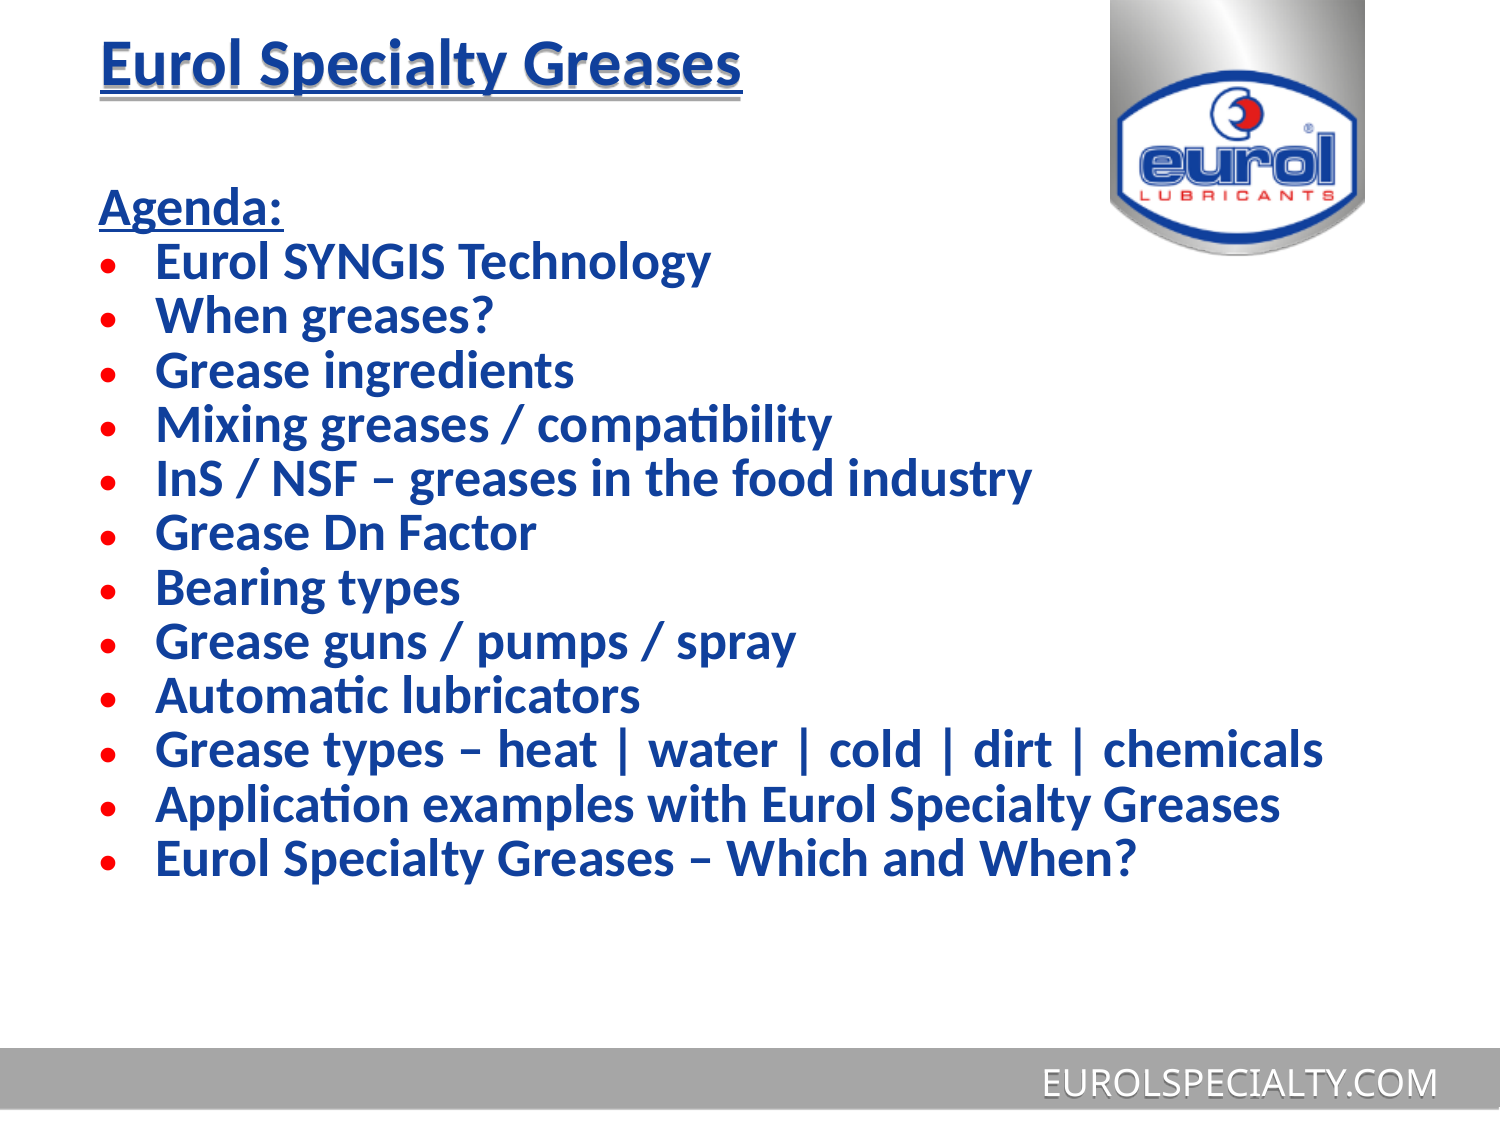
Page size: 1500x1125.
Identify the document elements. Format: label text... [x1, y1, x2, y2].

text_box Eurol Specialty Greases [100, 19, 1058, 129]
list Agenda: Eurol SYNGIS Technology When greases? Grease ingredients Mixing greases / compatibility InS / NSF – greases in the food industry Grease Dn Factor Bearing types Grease guns / pumps / spray Automatic lubricators Grease types – heat | water | cold | dirt | chemicals Application examples with Eurol Specialty Greases Eurol Specialty Greases – Which and When? [98, 184, 1478, 1047]
